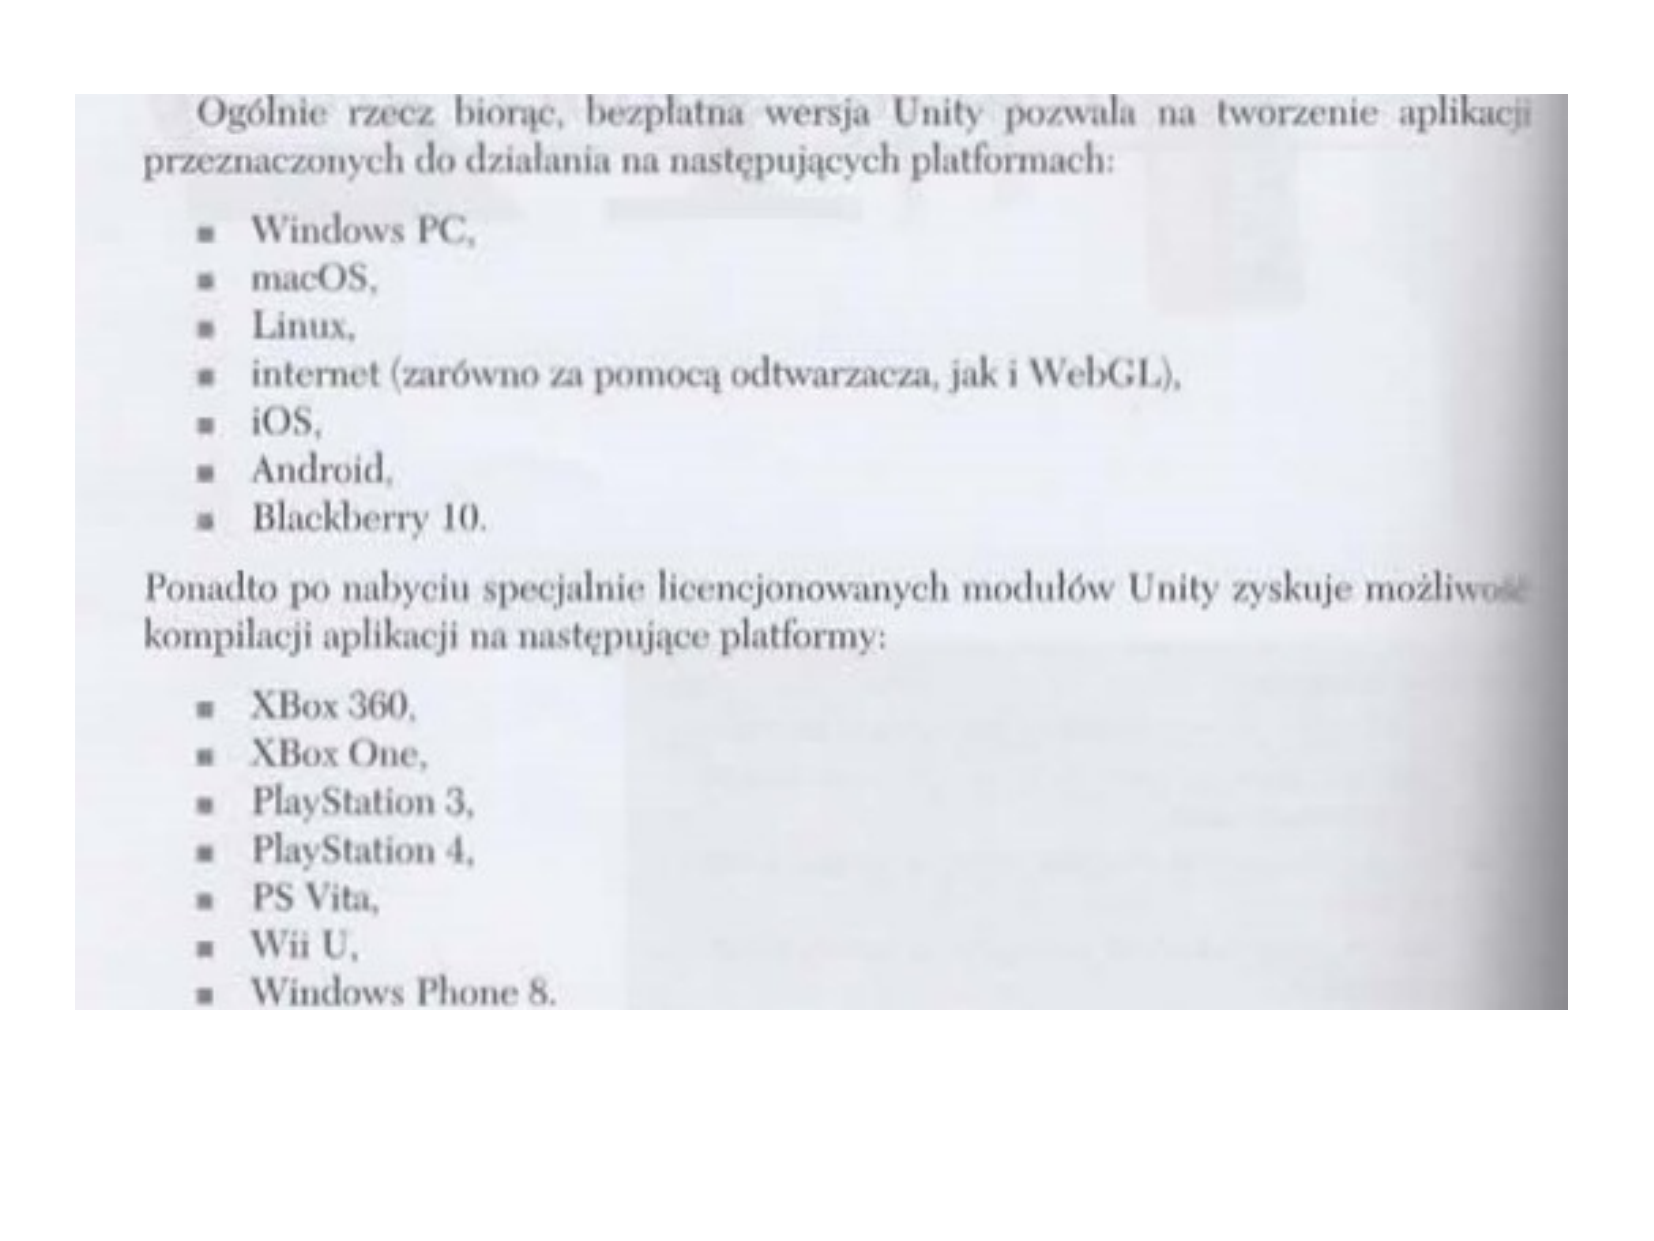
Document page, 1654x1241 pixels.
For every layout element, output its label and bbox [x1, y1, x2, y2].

picture [75, 94, 1568, 1010]
